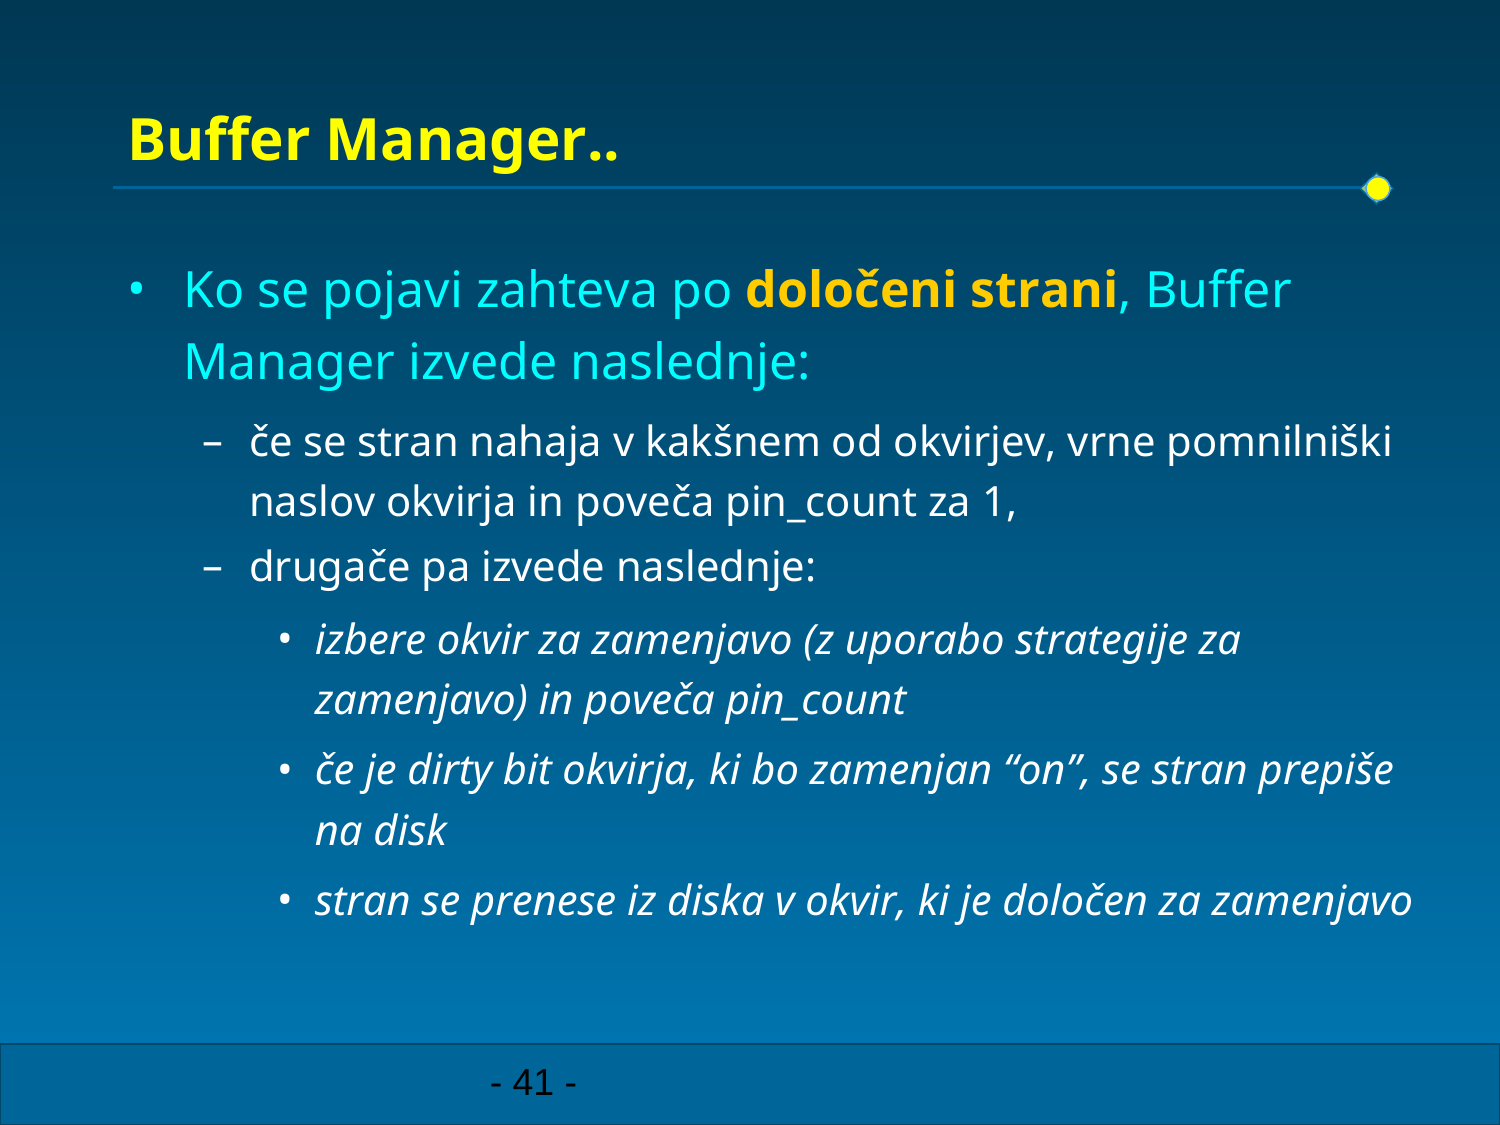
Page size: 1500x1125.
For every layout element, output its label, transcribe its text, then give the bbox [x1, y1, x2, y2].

title Buffer Manager.. [112, 94, 1388, 181]
list Ko se pojavi zahteva po določeni strani, Buffer Manager izvede naslednje: če se stran nahaja v kakšnem od okvirjev, vrne pomnilniški naslov okvirja in poveča pin_count za 1, drugače pa izvede naslednje: izbere okvir za zamenjavo (z uporabo strategije za zamenjavo) in poveča pin_count če je dirty bit okvirja, ki bo zamenjan “on”, se stran prepiše na disk stran se prenese iz diska v okvir, ki je določen za zamenjavo [112, 237, 1459, 963]
